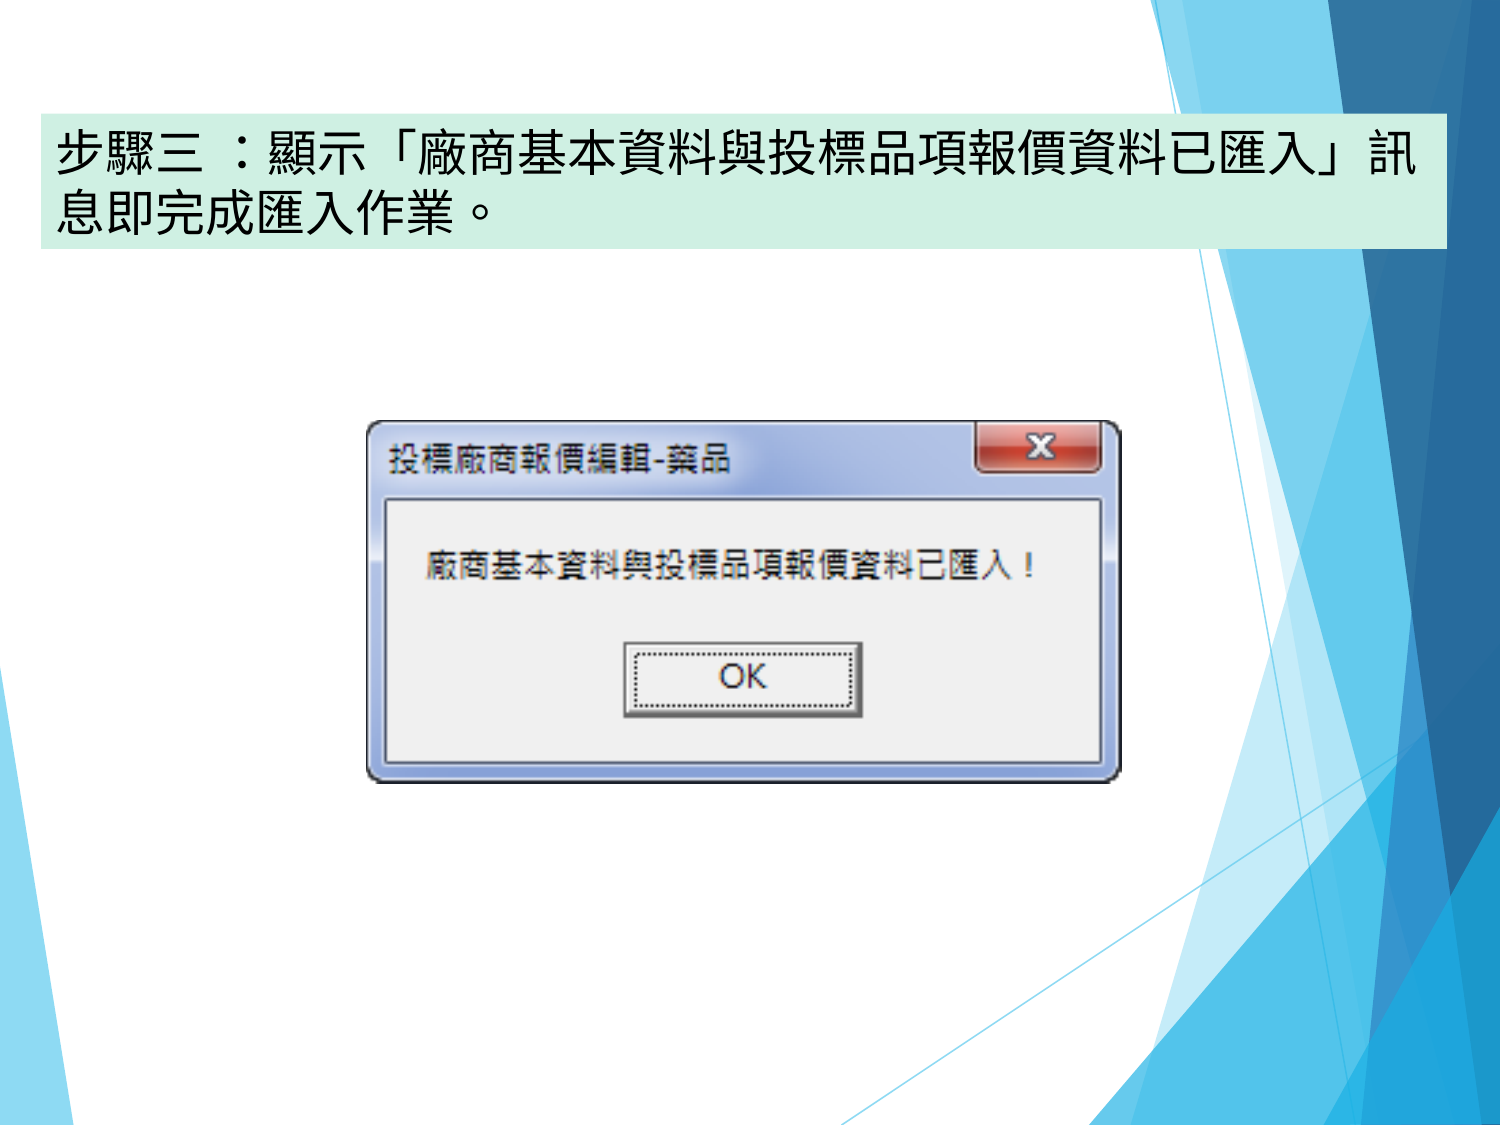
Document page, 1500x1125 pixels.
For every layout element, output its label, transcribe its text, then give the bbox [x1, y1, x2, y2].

picture [366, 420, 1122, 784]
text_box 步驟三 ：顯示「廠商基本資料與投標品項報價資料已匯入」訊息即完成匯入作業。 [41, 113, 1447, 249]
